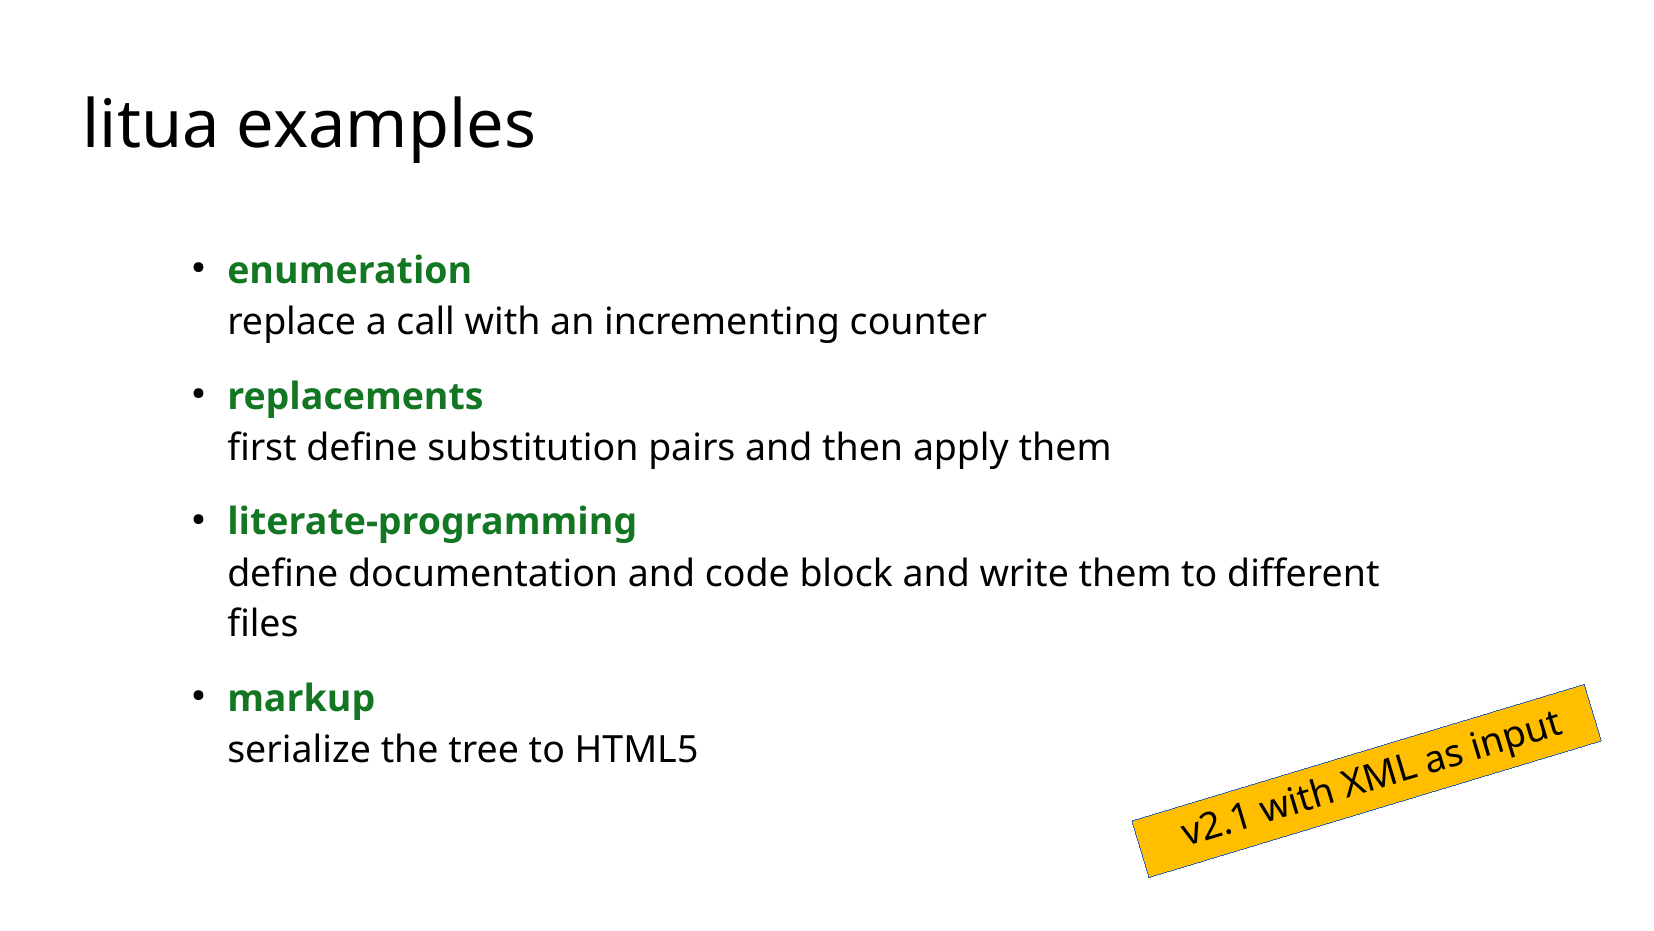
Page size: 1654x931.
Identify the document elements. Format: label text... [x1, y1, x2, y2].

text_box litua examples [82, 37, 1571, 207]
text_box [1132, 812, 1177, 878]
text_box v2.1 with XML as input [1158, 677, 1602, 869]
text_box enumeration replace a call with an incrementing counter replacements first define substitution pairs and then apply them literate-programming define documentation and code block and write them to different files markup serialize the tree to HTML5 [177, 236, 1418, 782]
